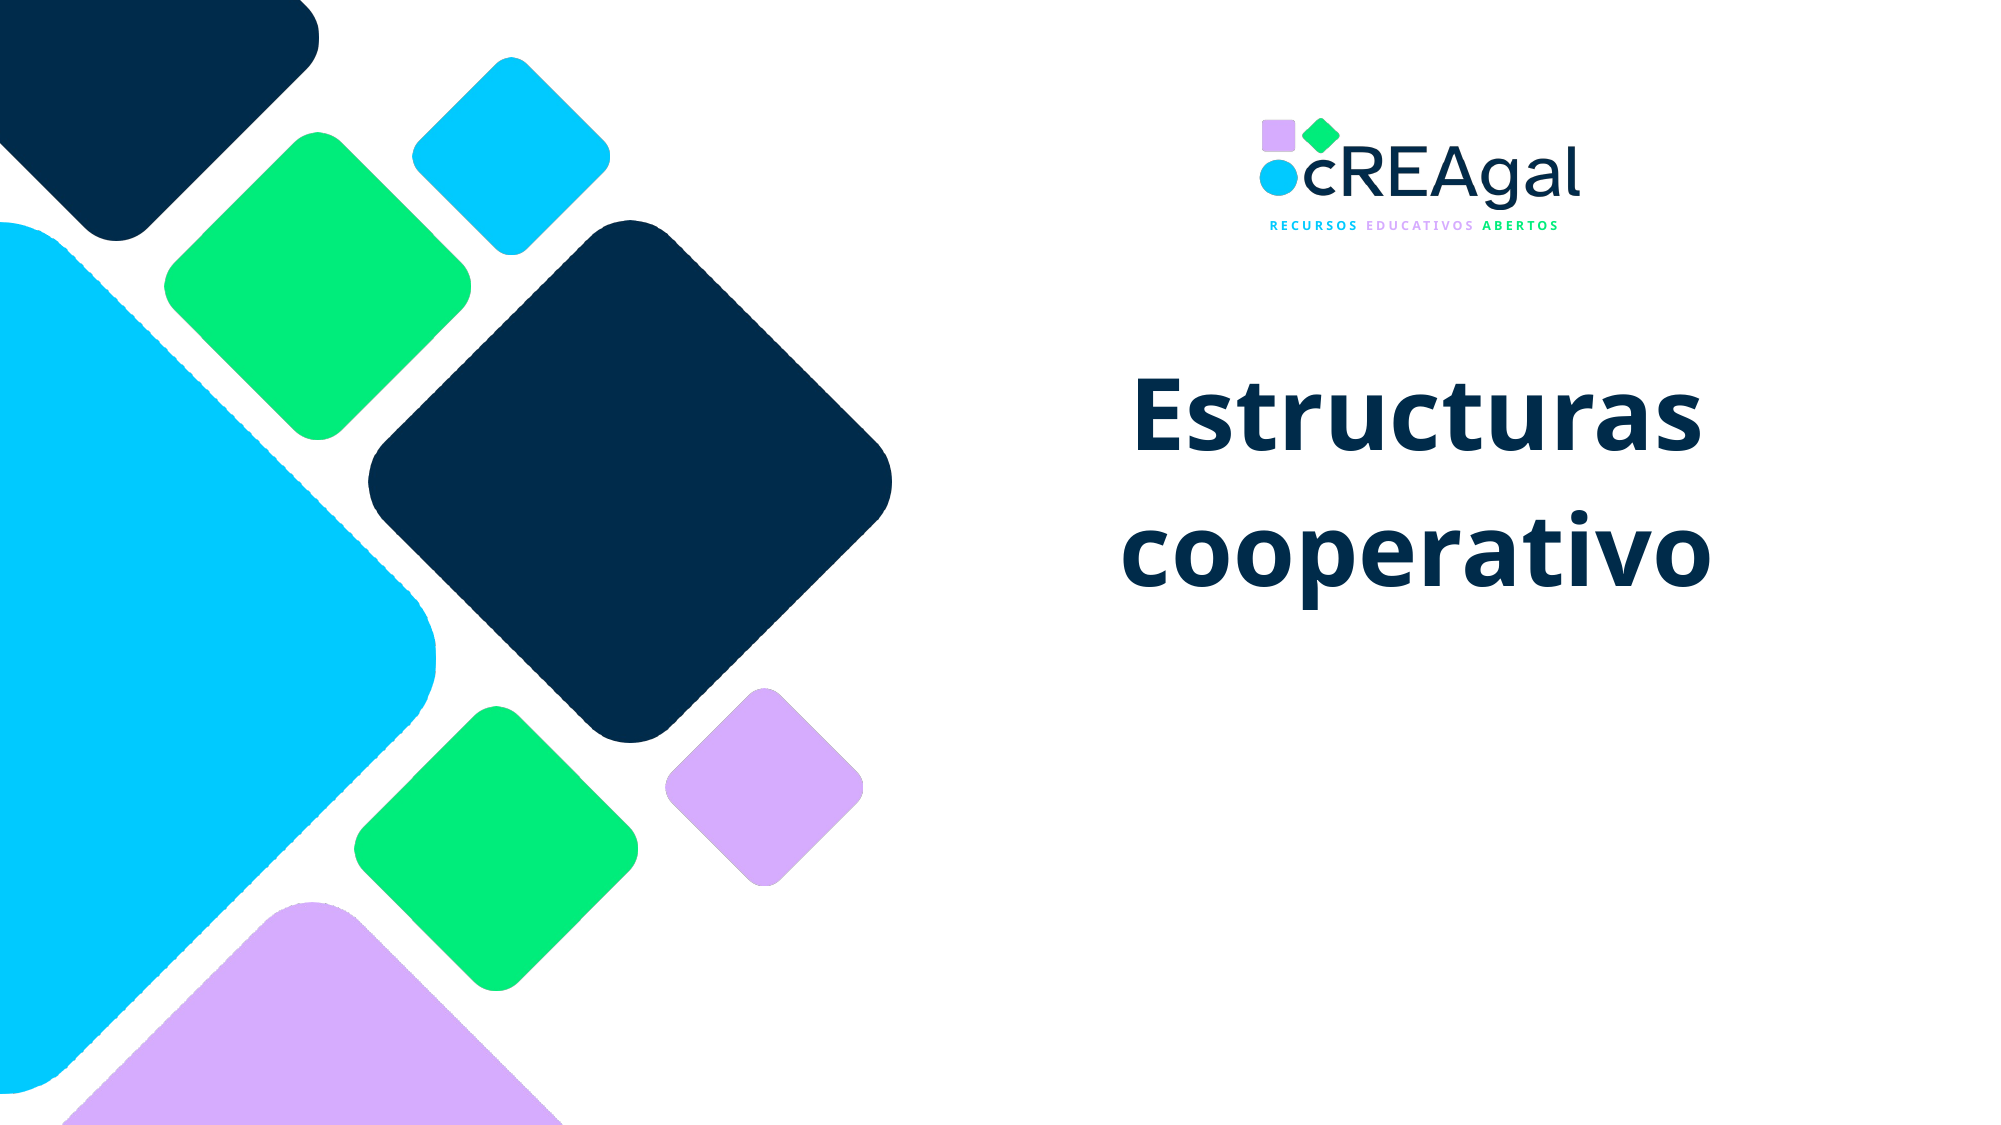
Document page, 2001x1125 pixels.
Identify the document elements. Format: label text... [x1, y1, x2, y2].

picture [0, 0, 892, 1125]
picture [1259, 118, 1580, 210]
title Estructuras cooperativo [974, 309, 1861, 650]
picture [515, 57, 610, 149]
